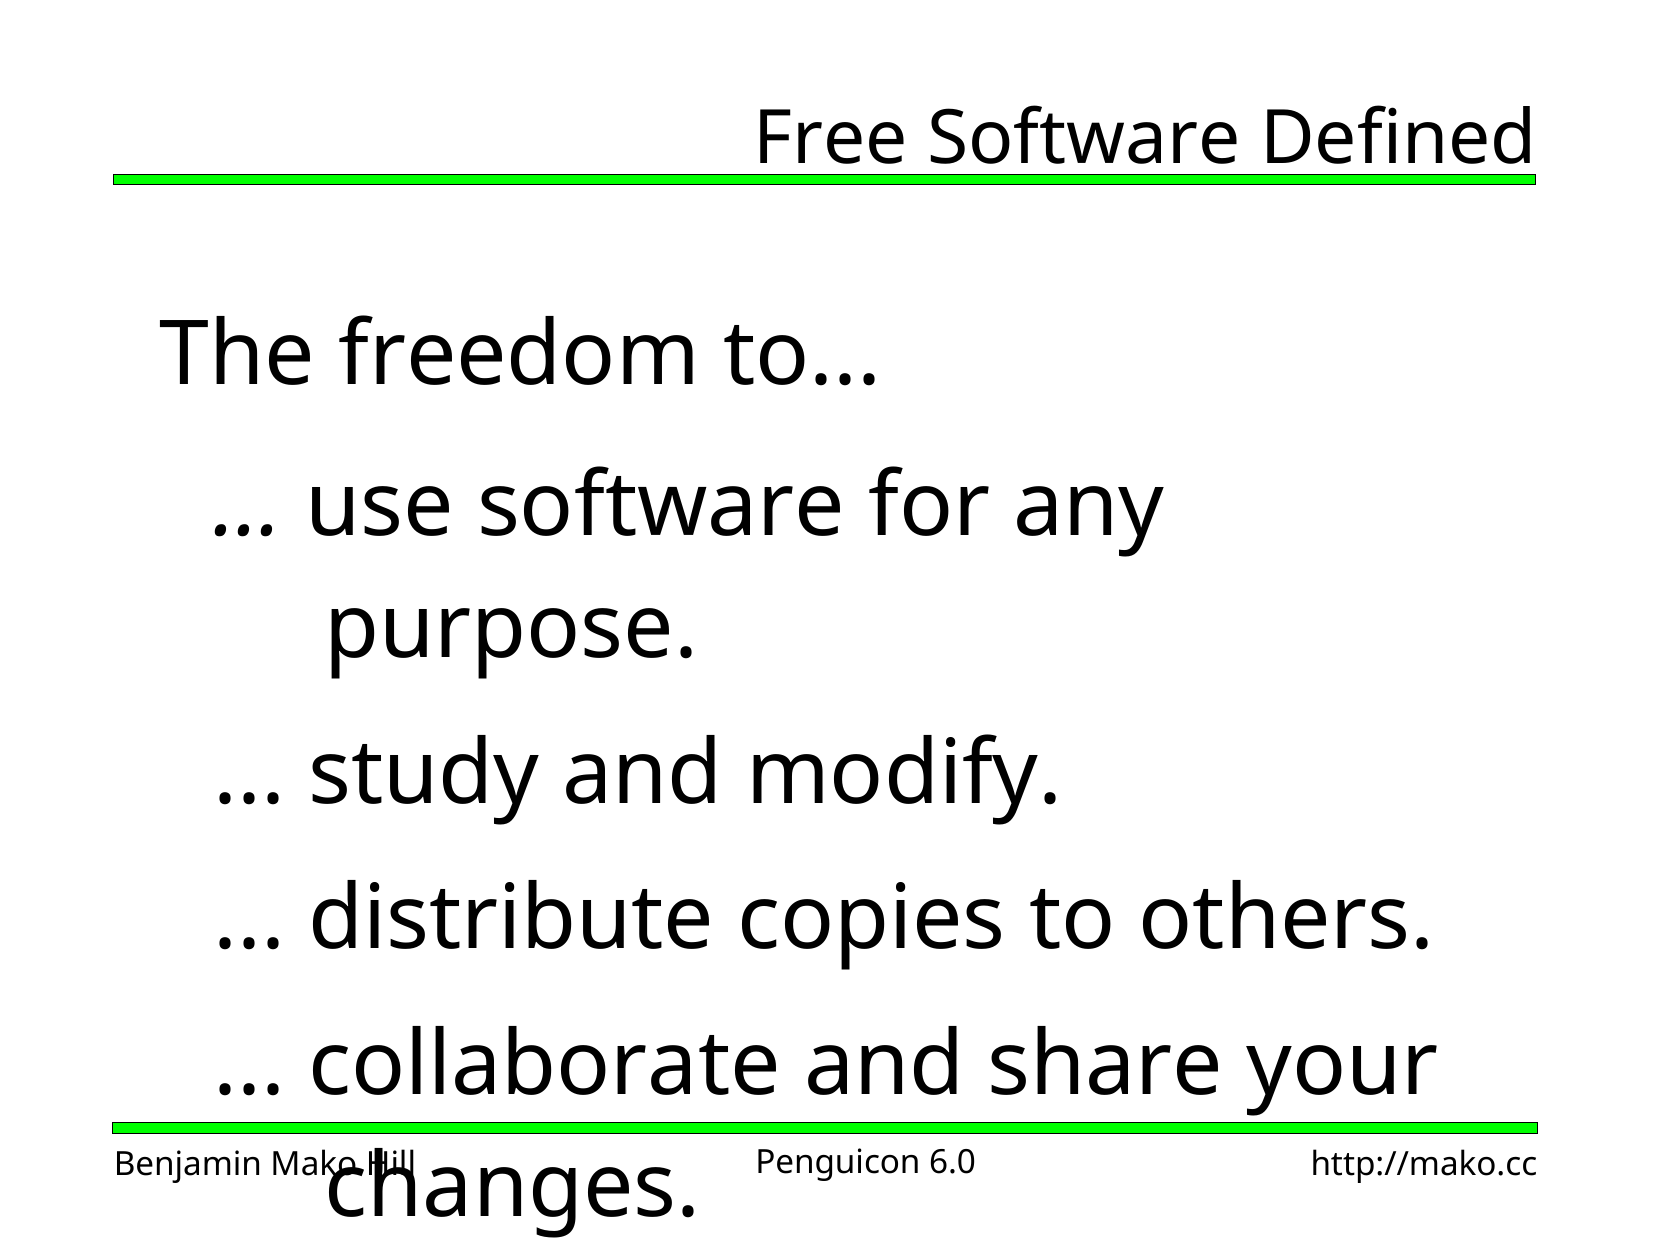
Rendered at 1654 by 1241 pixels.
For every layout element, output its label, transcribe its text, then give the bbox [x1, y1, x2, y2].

list The freedom to... ... use software for any purpose. ... study and modify. ... distribute copies to others. ... collaborate and share your changes. [141, 288, 1538, 1126]
title Free Software Defined [125, 70, 1538, 198]
